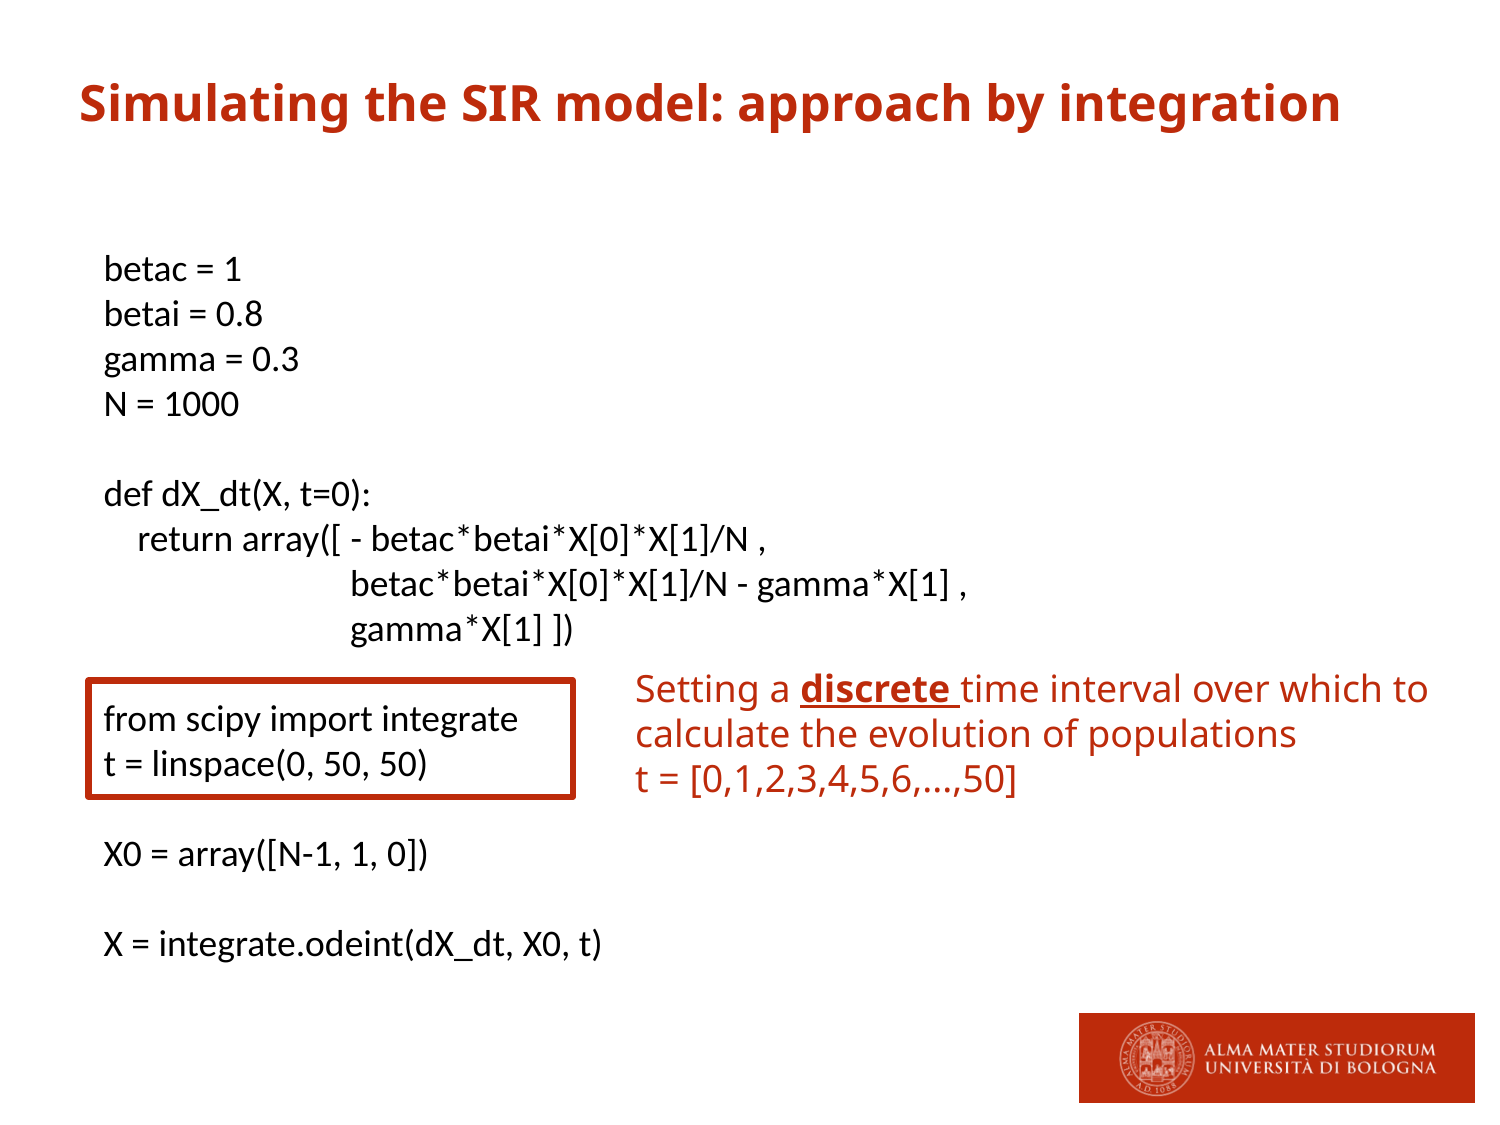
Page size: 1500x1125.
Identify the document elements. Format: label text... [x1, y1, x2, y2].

text_box betac = 1 betai = 0.8 gamma = 0.3 N = 1000 def dX_dt(X, t=0): return array([ - betac*betai*X[0]*X[1]/N , betac*betai*X[0]*X[1]/N - gamma*X[1] , gamma*X[1] ]) from scipy import integrate t = linspace(0, 50, 50) X0 = array([N-1, 1, 0]) X = integrate.odeint(dX_dt, X0, t) [92, 684, 570, 794]
text_box Setting a discrete time interval over which to calculate the evolution of populations t = [0,1,2,3,4,5,6,...,50] [620, 656, 1447, 854]
list Simulating the SIR model: approach by integration [64, 78, 1447, 185]
text_box betac = 1 betai = 0.8 gamma = 0.3 N = 1000 def dX_dt(X, t=0): return array([ - betac*betai*X[0]*X[1]/N , betac*betai*X[0]*X[1]/N - gamma*X[1] , gamma*X[1] ]) from scipy import integrate t = linspace(0, 50, 50) X0 = array([N-1, 1, 0]) X = integrate.odeint(dX_dt, X0, t) [89, 236, 1010, 972]
